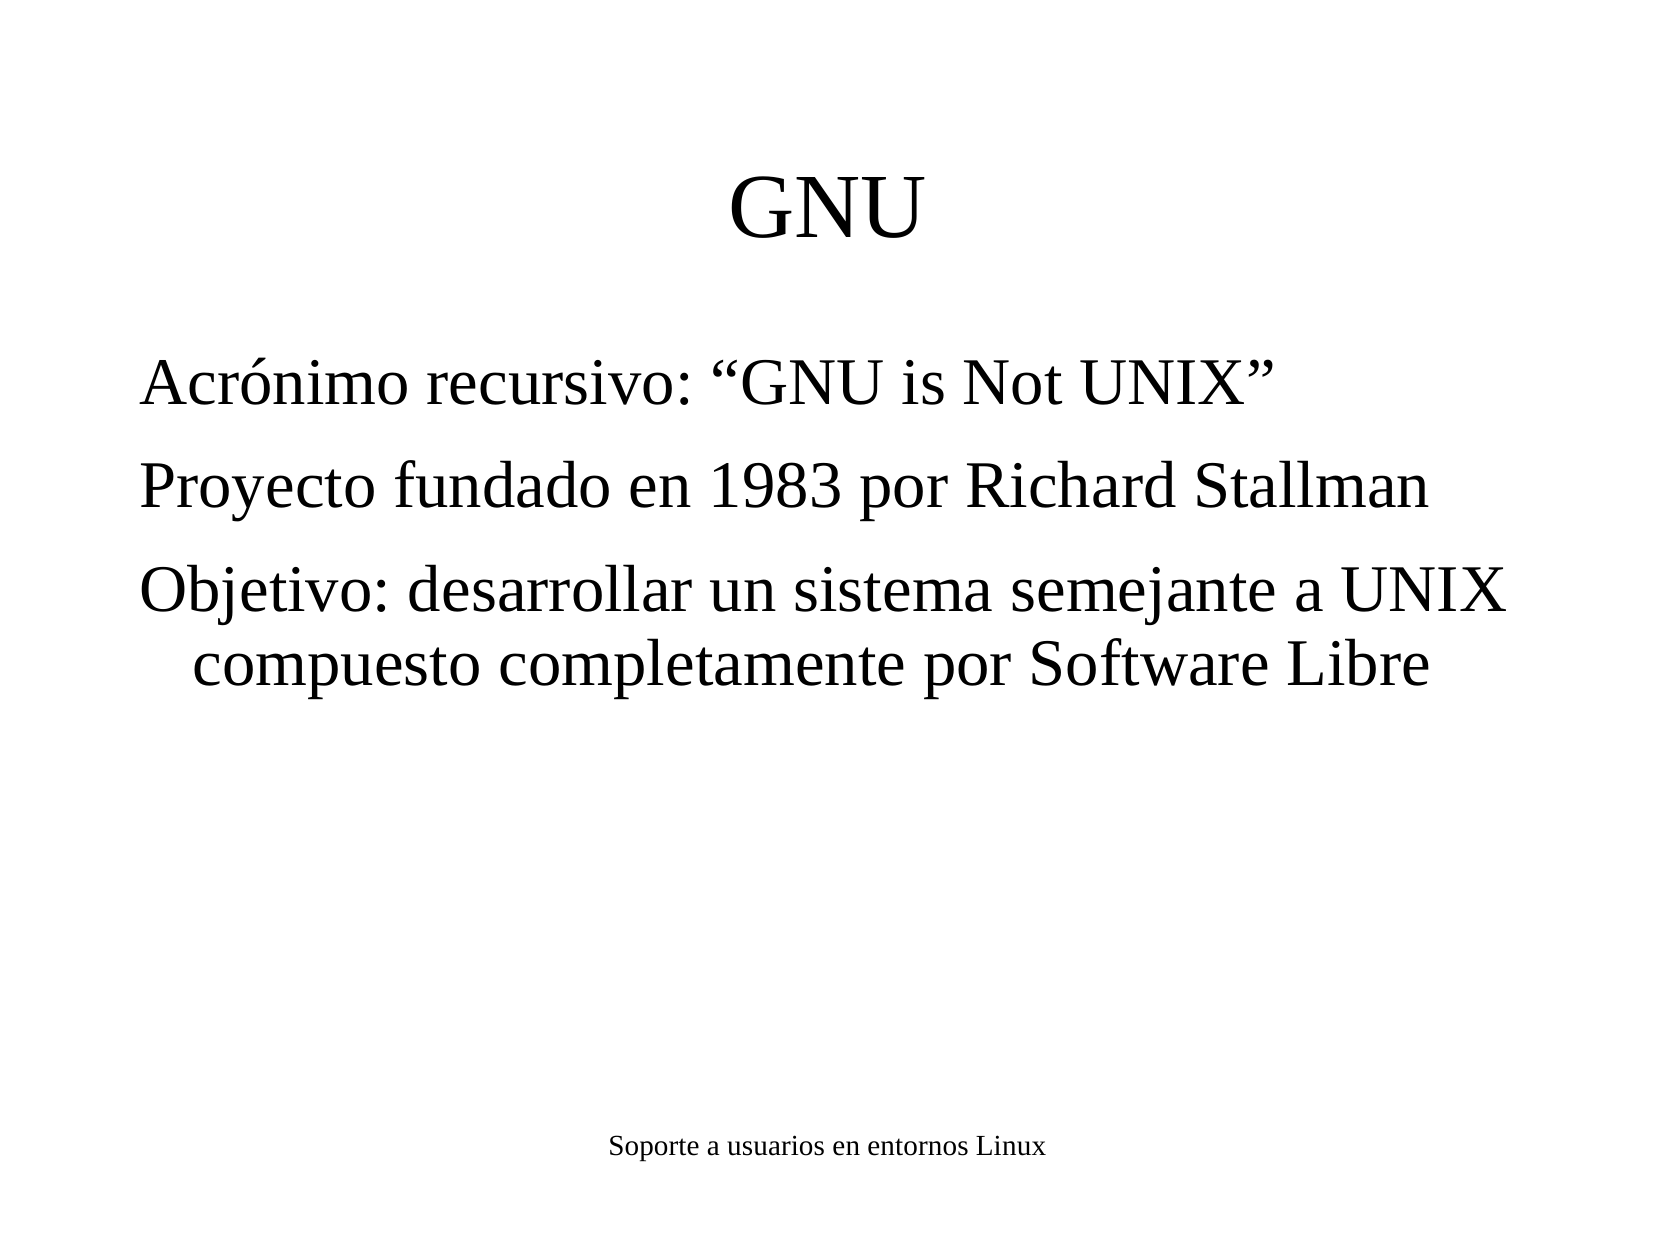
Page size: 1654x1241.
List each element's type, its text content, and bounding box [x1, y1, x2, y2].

title GNU [121, 102, 1534, 311]
list Acrónimo recursivo: “GNU is Not UNIX” Proyecto fundado en 1983 por Richard Stallman Objetivo: desarrollar un sistema semejante a UNIX compuesto completamente por Software Libre [121, 344, 1534, 1127]
